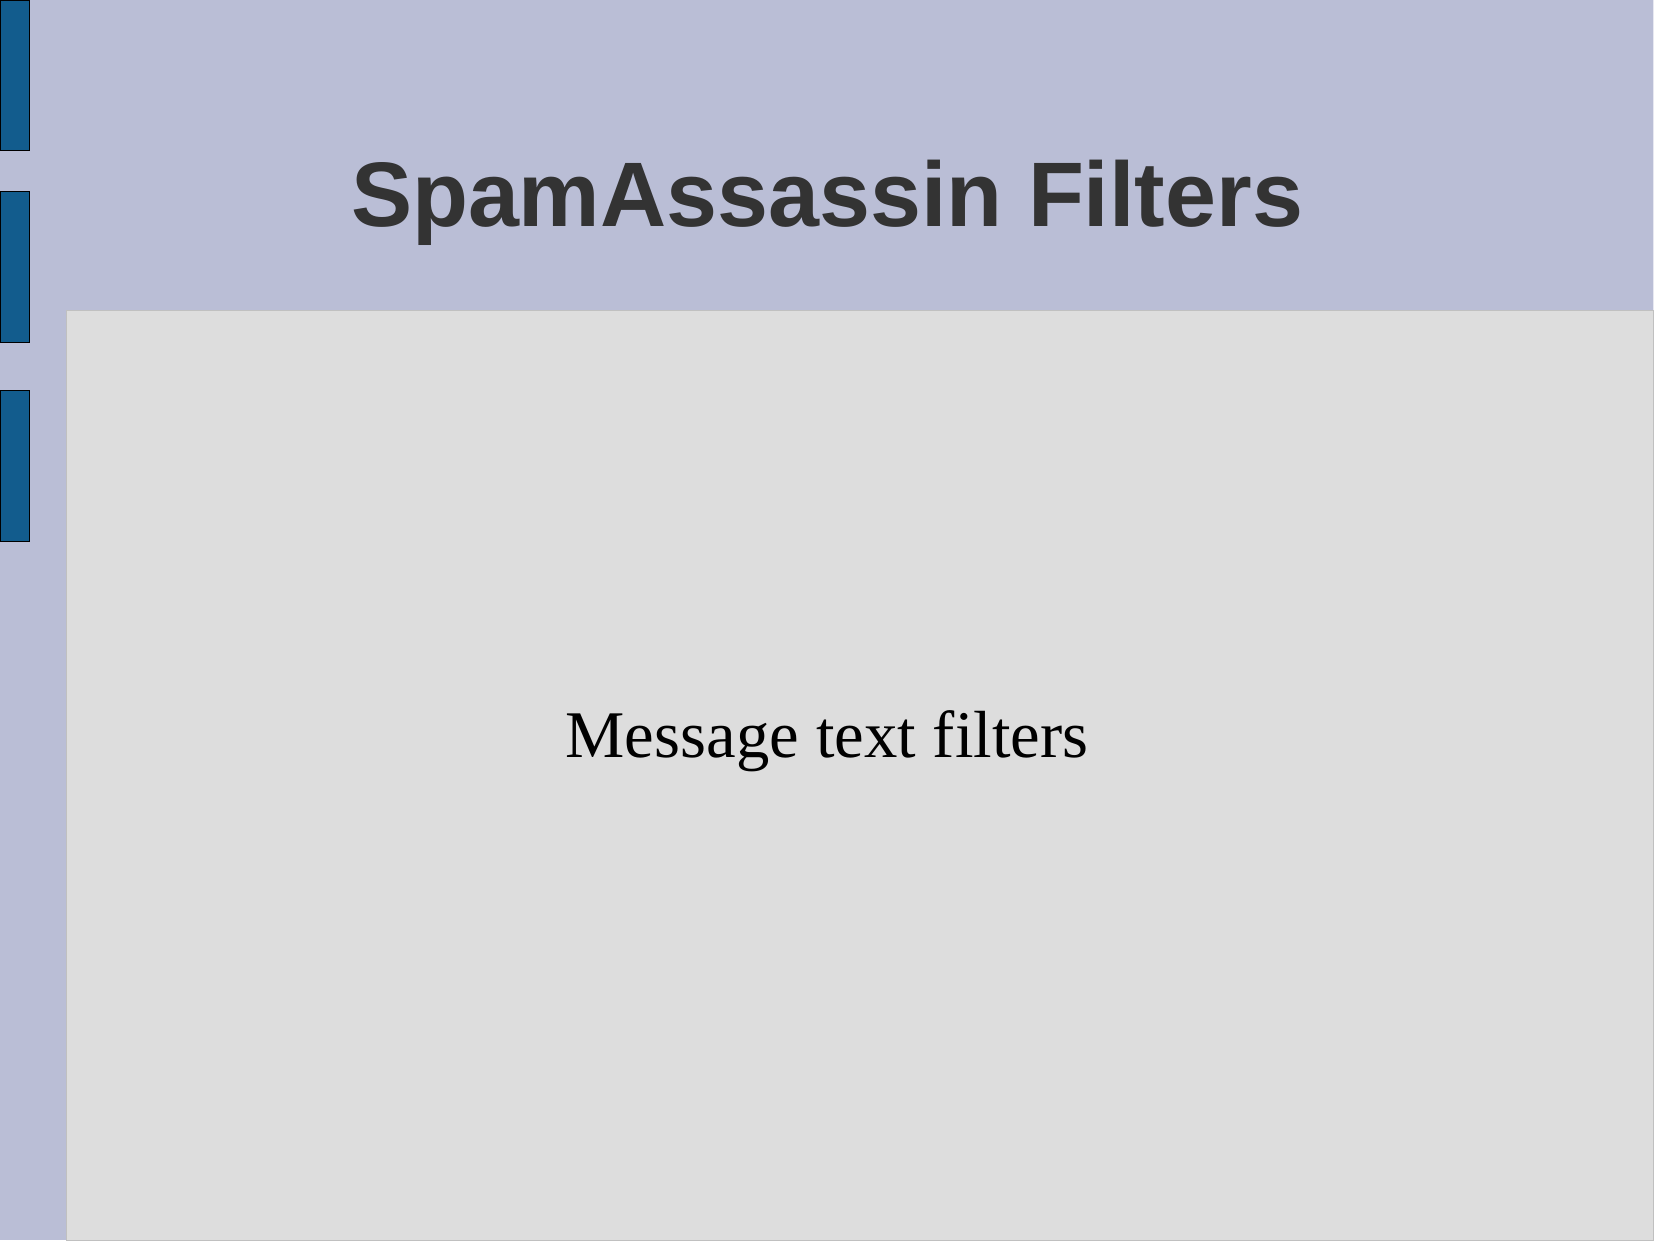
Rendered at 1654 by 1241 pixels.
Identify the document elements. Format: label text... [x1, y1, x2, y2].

subtitle Message text filters [121, 344, 1534, 1127]
title SpamAssassin Filters [121, 91, 1534, 299]
